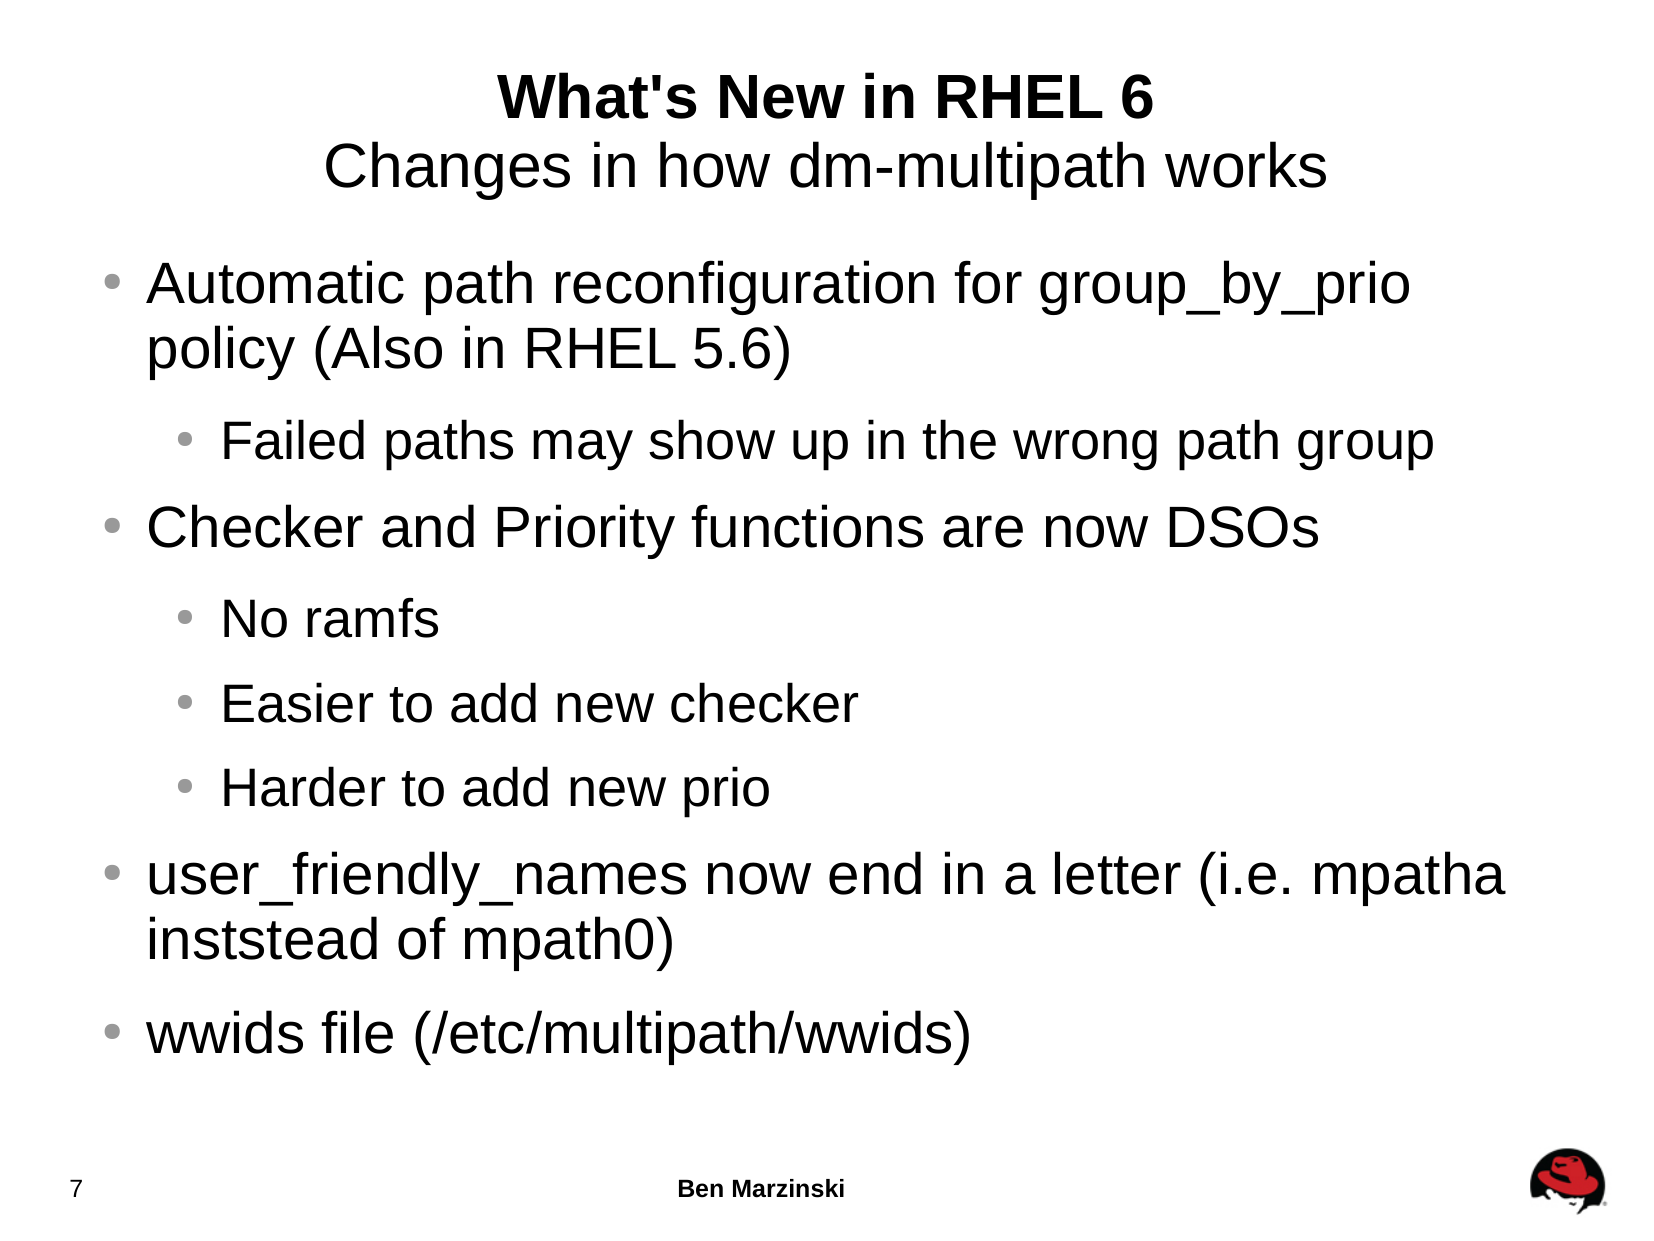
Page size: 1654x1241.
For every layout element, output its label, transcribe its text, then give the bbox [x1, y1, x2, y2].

picture [1529, 1146, 1613, 1224]
list Automatic path reconfiguration for group_by_prio policy (Also in RHEL 5.6) Failed paths may show up in the wrong path group Checker and Priority functions are now DSOs No ramfs Easier to add new checker Harder to add new prio user_friendly_names now end in a letter (i.e. mpatha inststead of mpath0) wwids file (/etc/multipath/wwids) [86, 250, 1576, 1067]
title What's New in RHEL 6 Changes in how dm-multipath works [82, 37, 1571, 226]
